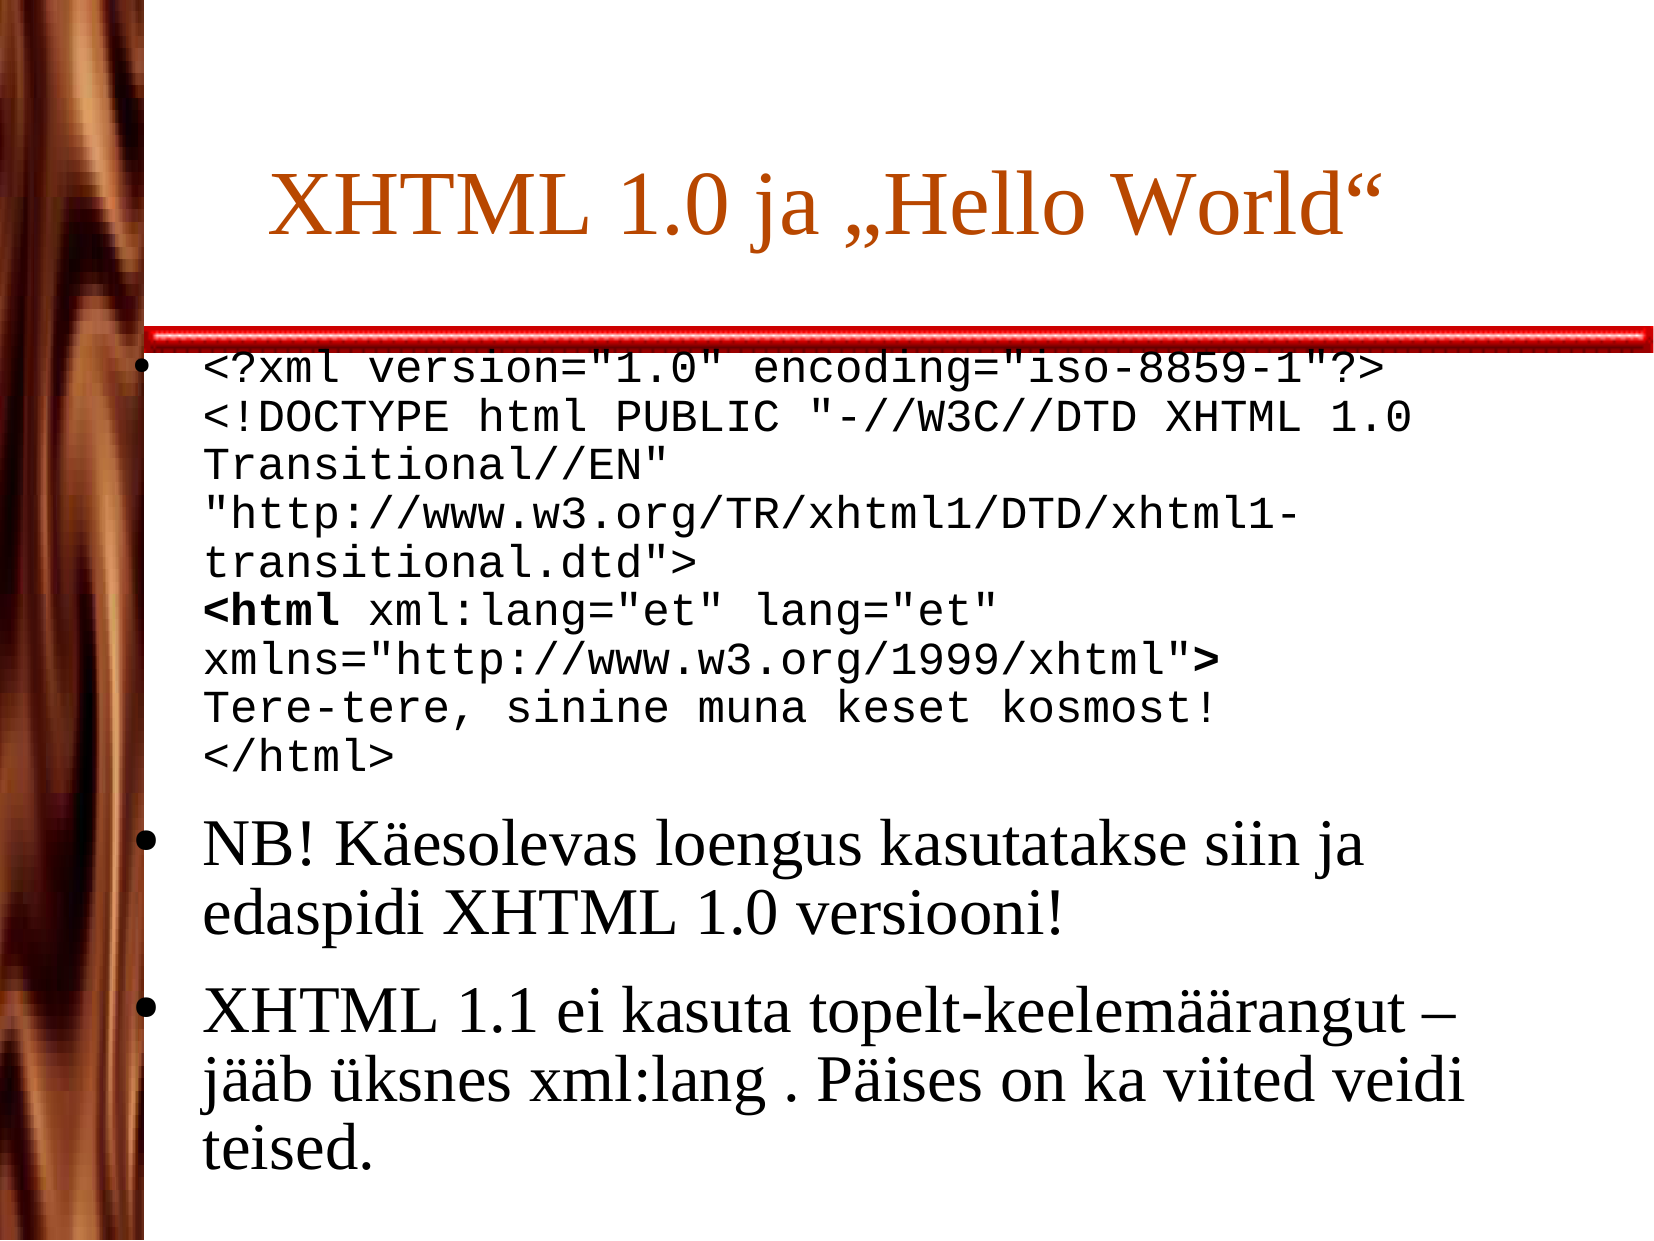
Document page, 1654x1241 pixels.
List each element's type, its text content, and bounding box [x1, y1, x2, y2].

list <?xml version="1.0" encoding="iso-8859-1"?> <!DOCTYPE html PUBLIC "-//W3C//DTD XHTML 1.0 Transitional//EN" "http://www.w3.org/TR/xhtml1/DTD/xhtml1-transitional.dtd"> <html xml:lang="et" lang="et" xmlns="http://www.w3.org/1999/xhtml"> Tere-tere, sinine muna keset kosmost! </html> NB! Käesolevas loengus kasutatakse siin ja edaspidi XHTML 1.0 versiooni! XHTML 1.1 ei kasuta topelt-keelemäärangut – jääb üksnes xml:lang . Päises on ka viited veidi teised. [121, 344, 1533, 1187]
title XHTML 1.0 ja „Hello World“ [121, 100, 1533, 312]
picture [0, 0, 1654, 1240]
